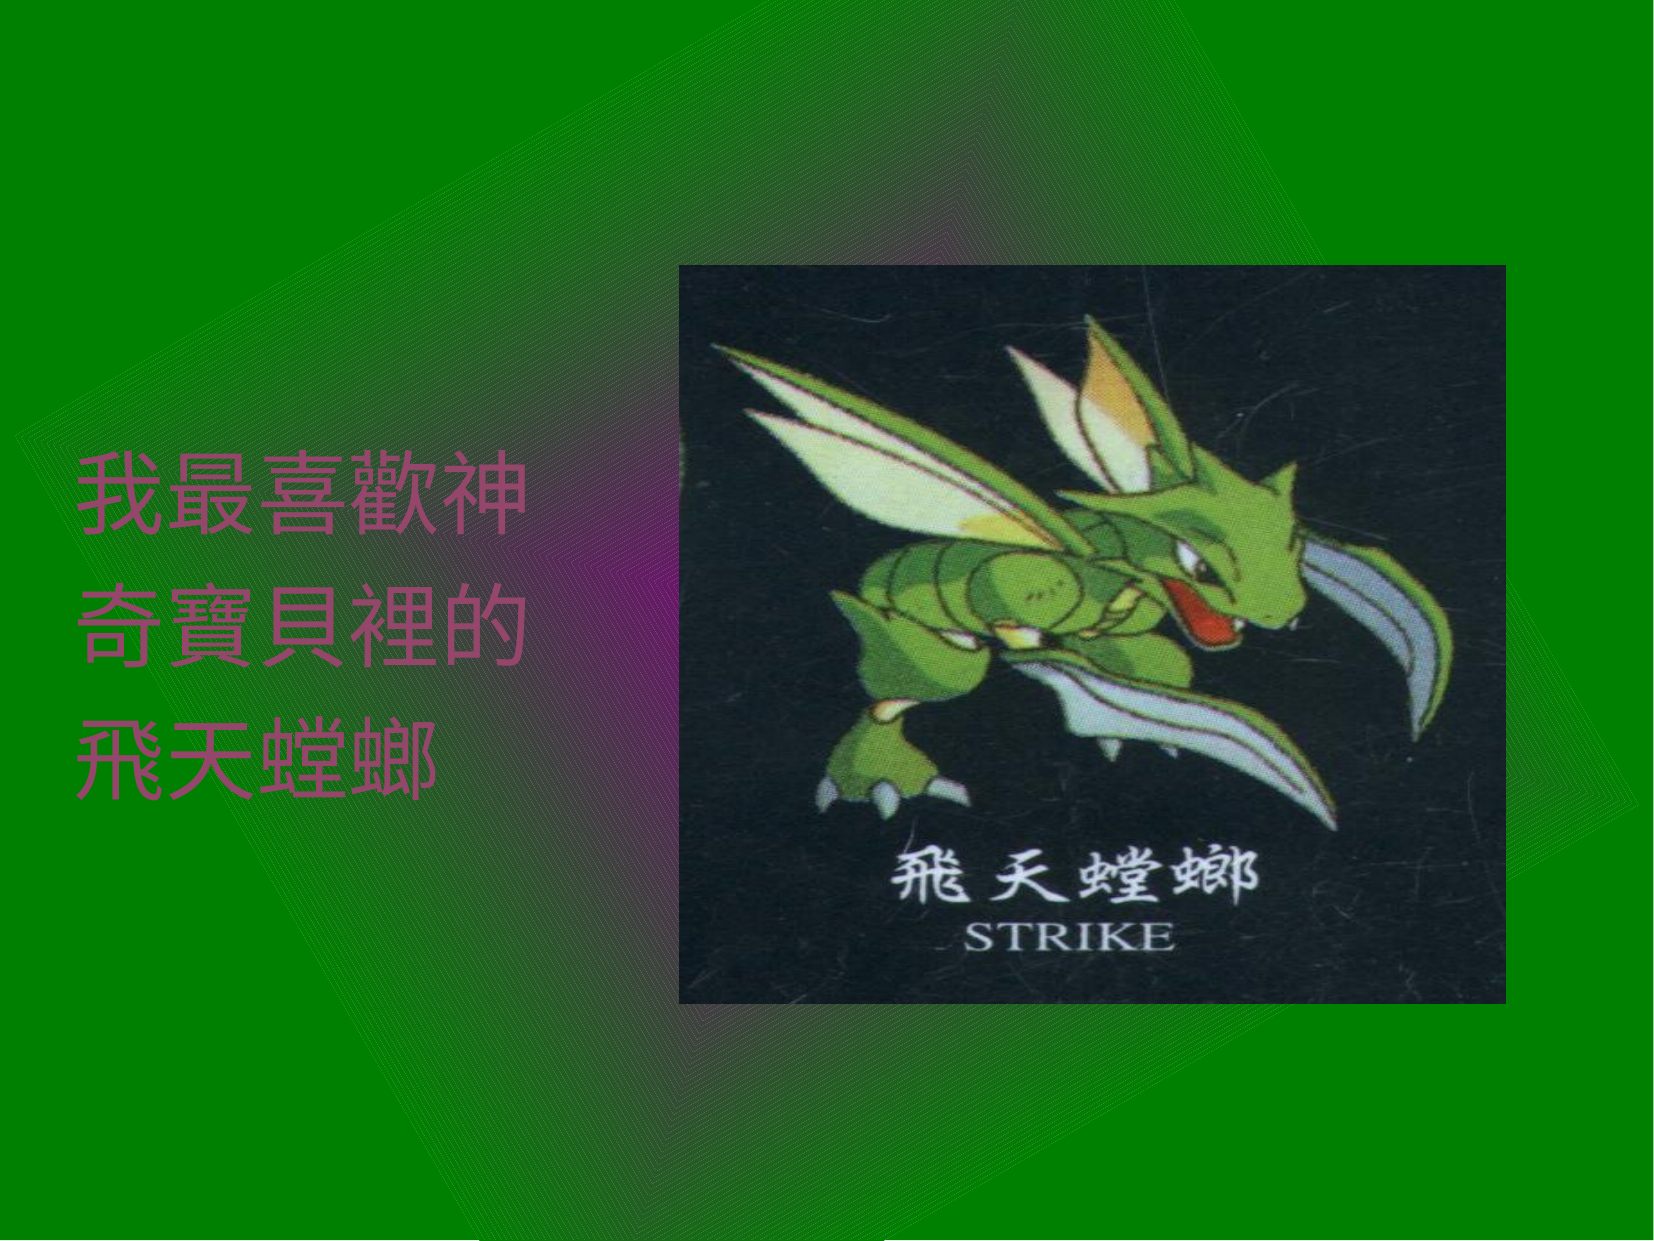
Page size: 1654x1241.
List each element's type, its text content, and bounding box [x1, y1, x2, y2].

picture [679, 265, 1506, 1004]
text_box 我最喜歡神奇寶貝裡的飛天螳螂 [59, 413, 591, 939]
